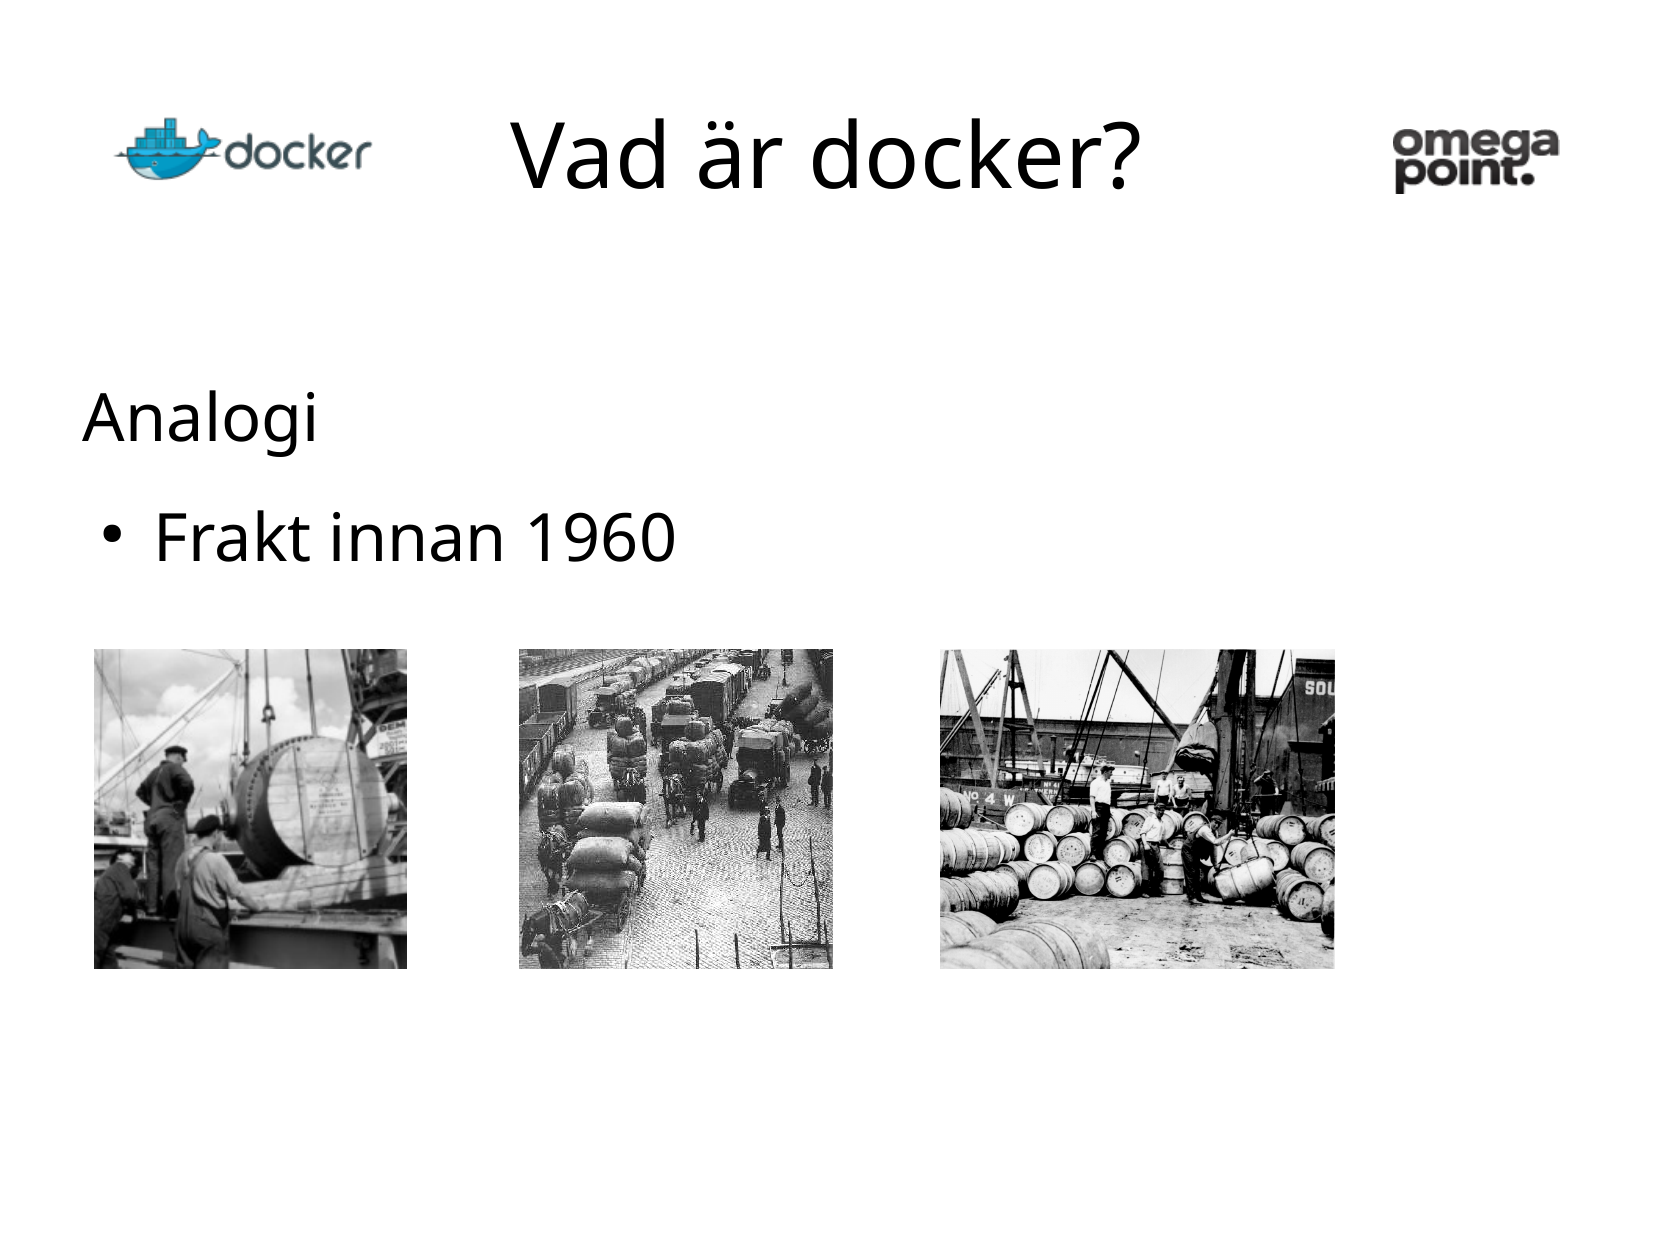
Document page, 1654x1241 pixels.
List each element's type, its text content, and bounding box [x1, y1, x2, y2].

title Vad är docker? [82, 49, 1571, 257]
picture [94, 649, 407, 969]
picture [940, 649, 1335, 969]
picture [99, 94, 390, 204]
picture [519, 649, 833, 969]
list Analogi Frakt innan 1960 [82, 369, 1571, 930]
picture [1393, 129, 1560, 194]
